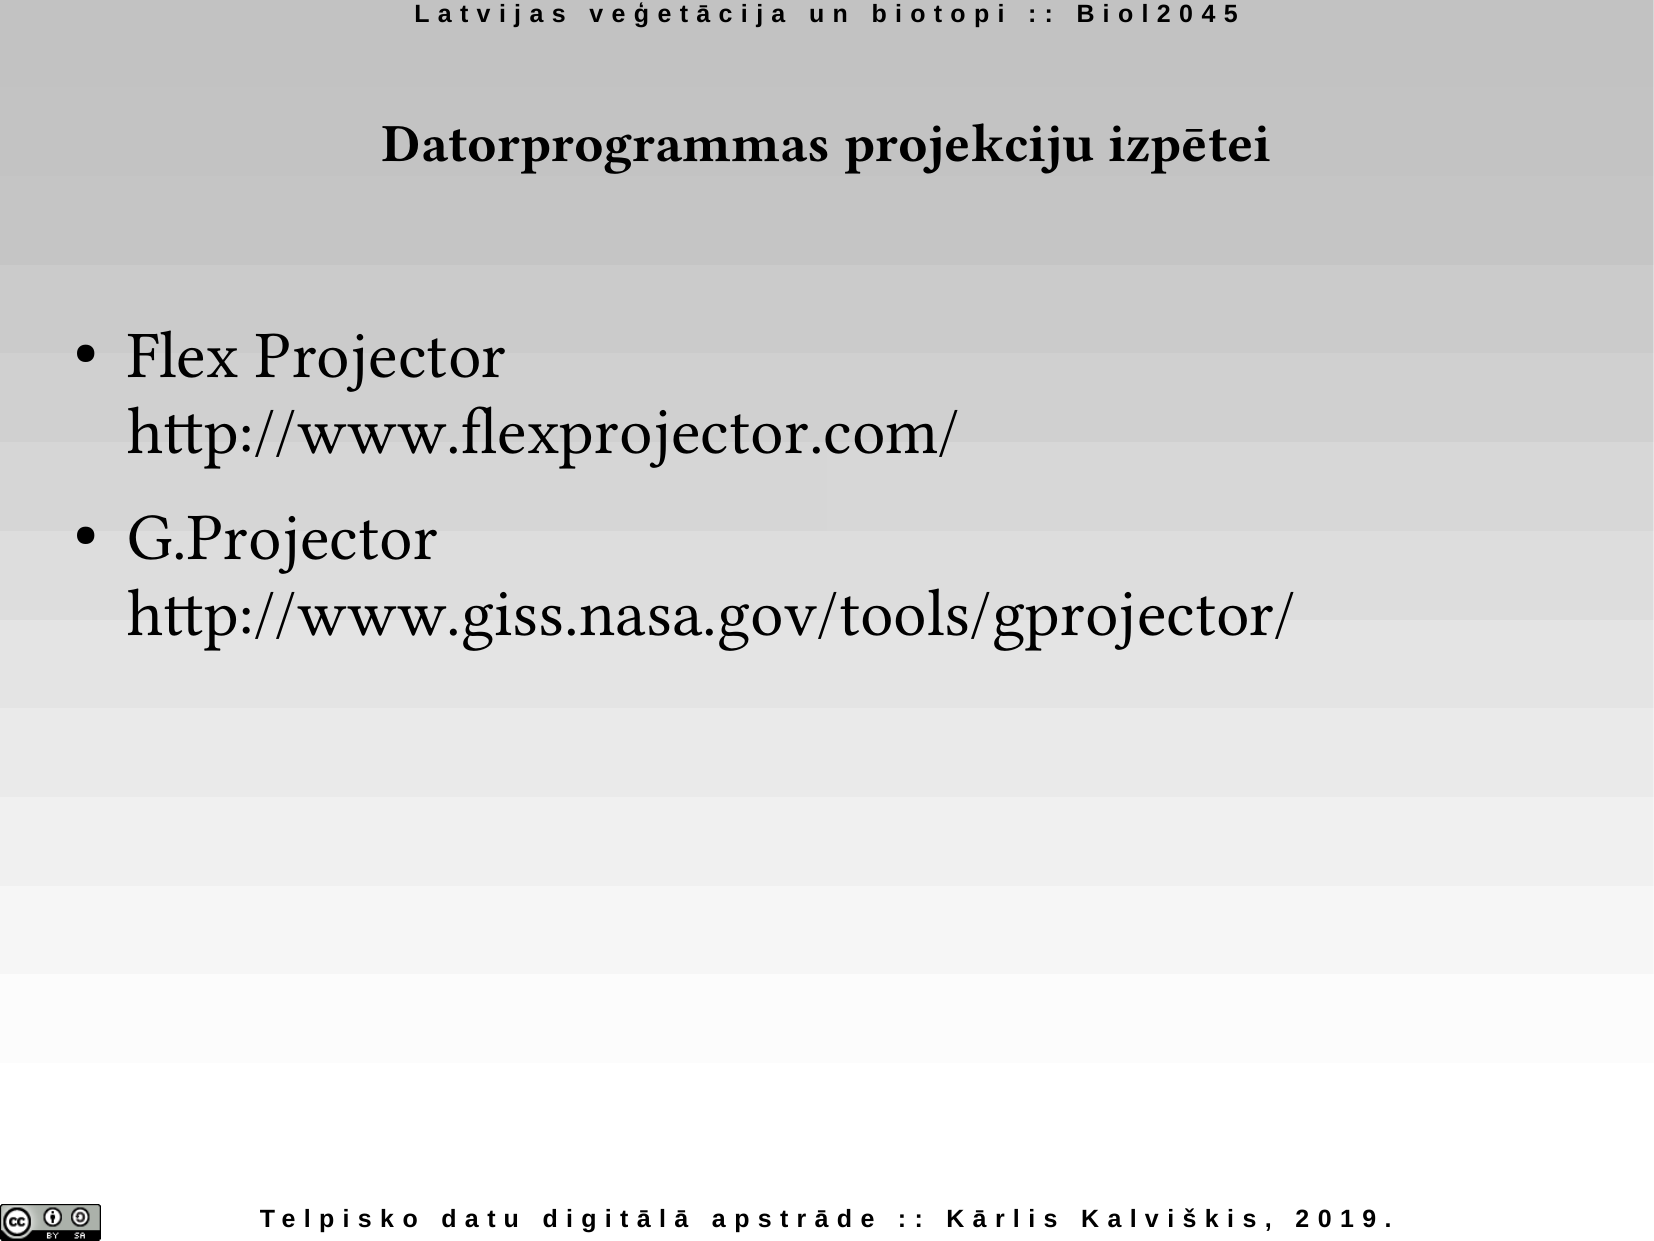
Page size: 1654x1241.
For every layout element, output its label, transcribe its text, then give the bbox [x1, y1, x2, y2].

picture [0, 287, 1654, 1241]
list Flex Projector http://www.flexprojector.com/ G.Projector http://www.giss.nasa.gov/tools/gprojector/ [56, 317, 1600, 1175]
title Datorprogrammas projekciju izpētei [0, 1, 1654, 287]
